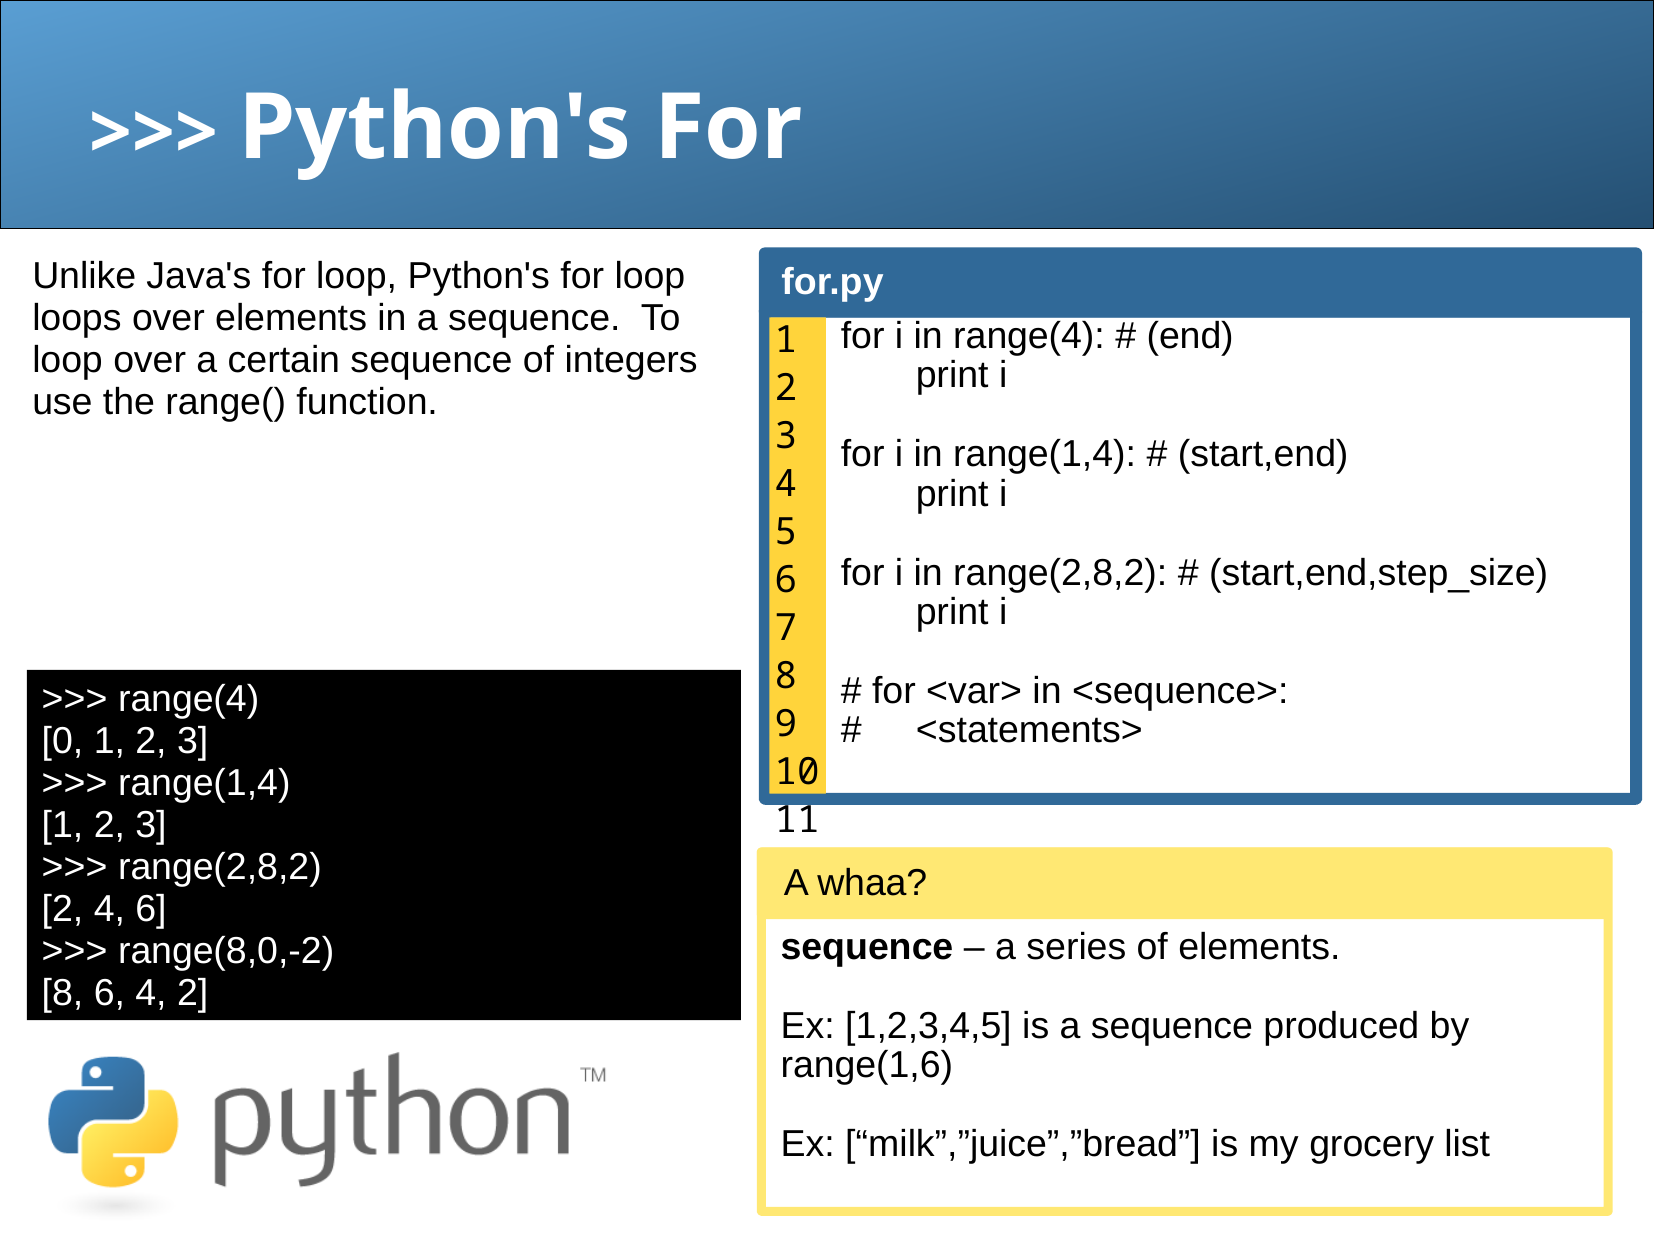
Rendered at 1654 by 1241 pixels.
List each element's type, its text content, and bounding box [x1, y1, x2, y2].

text_box A whaa? [769, 856, 1215, 914]
text_box [766, 857, 1603, 915]
text_box for i in range(4): # (end) print i for i in range(1,4): # (start,end) print i for i in range(2,8,2): # (start,end,step_size) print i # for <var> in <sequence>: # <statements> [839, 318, 1630, 792]
text_box >>> range(4) [0, 1, 2, 3] >>> range(1,4) [1, 2, 3] >>> range(2,8,2) [2, 4, 6] >>> range(8,0,-2) [8, 6, 4, 2] [26, 669, 741, 1021]
text_box >>> Python's For [75, 53, 1576, 188]
text_box [764, 253, 1637, 312]
picture [0, 1018, 660, 1241]
text_box [0, 0, 1654, 229]
text_box sequence – a series of elements. Ex: [1,2,3,4,5] is a sequence produced by range(1,6) Ex: [“milk”,”juice”,”bread”] is my grocery list [765, 920, 1602, 1201]
text_box for.py [766, 256, 1346, 314]
text_box 1 2 3 4 5 6 7 8 9 10 11 12 [759, 307, 839, 804]
text_box Unlike Java's for loop, Python's for loop loops over elements in a sequence. To loop over a certain sequence of integers use the range() function. [17, 247, 743, 431]
